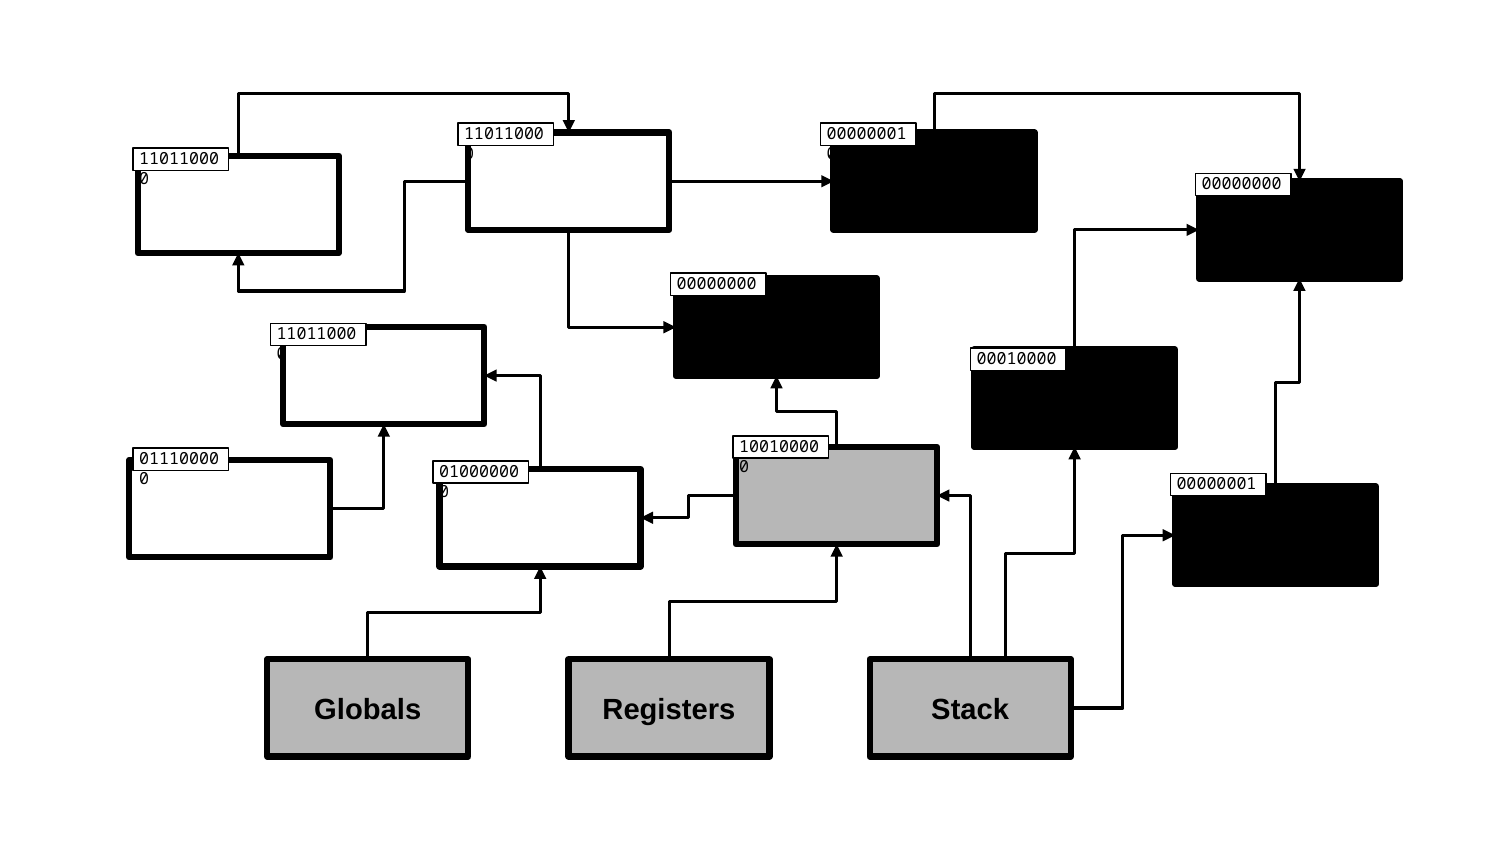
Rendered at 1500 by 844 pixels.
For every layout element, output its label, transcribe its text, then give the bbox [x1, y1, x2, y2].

text_box [833, 132, 1035, 230]
text_box 000000010 [811, 107, 928, 153]
text_box [974, 349, 1176, 447]
text_box Globals [267, 659, 469, 757]
text_box [468, 132, 670, 230]
text_box [129, 460, 331, 558]
text_box 100100000 [724, 420, 840, 466]
text_box 010000000 [424, 445, 540, 491]
text_box [736, 446, 937, 545]
text_box [283, 326, 485, 425]
text_box 000000000 [661, 257, 778, 303]
text_box 000000010 [1161, 457, 1278, 503]
text_box 000000000 [1186, 157, 1303, 203]
text_box 000100000 [961, 332, 1078, 378]
text_box Registers [568, 659, 770, 757]
text_box [1175, 486, 1377, 584]
text_box 110110000 [124, 132, 240, 178]
text_box Stack [869, 659, 1071, 757]
text_box [1198, 181, 1400, 279]
text_box [137, 155, 339, 253]
text_box 011100000 [124, 432, 240, 478]
text_box 110110000 [449, 107, 565, 153]
text_box [675, 278, 877, 376]
text_box 110110000 [261, 307, 378, 353]
text_box [439, 469, 641, 567]
